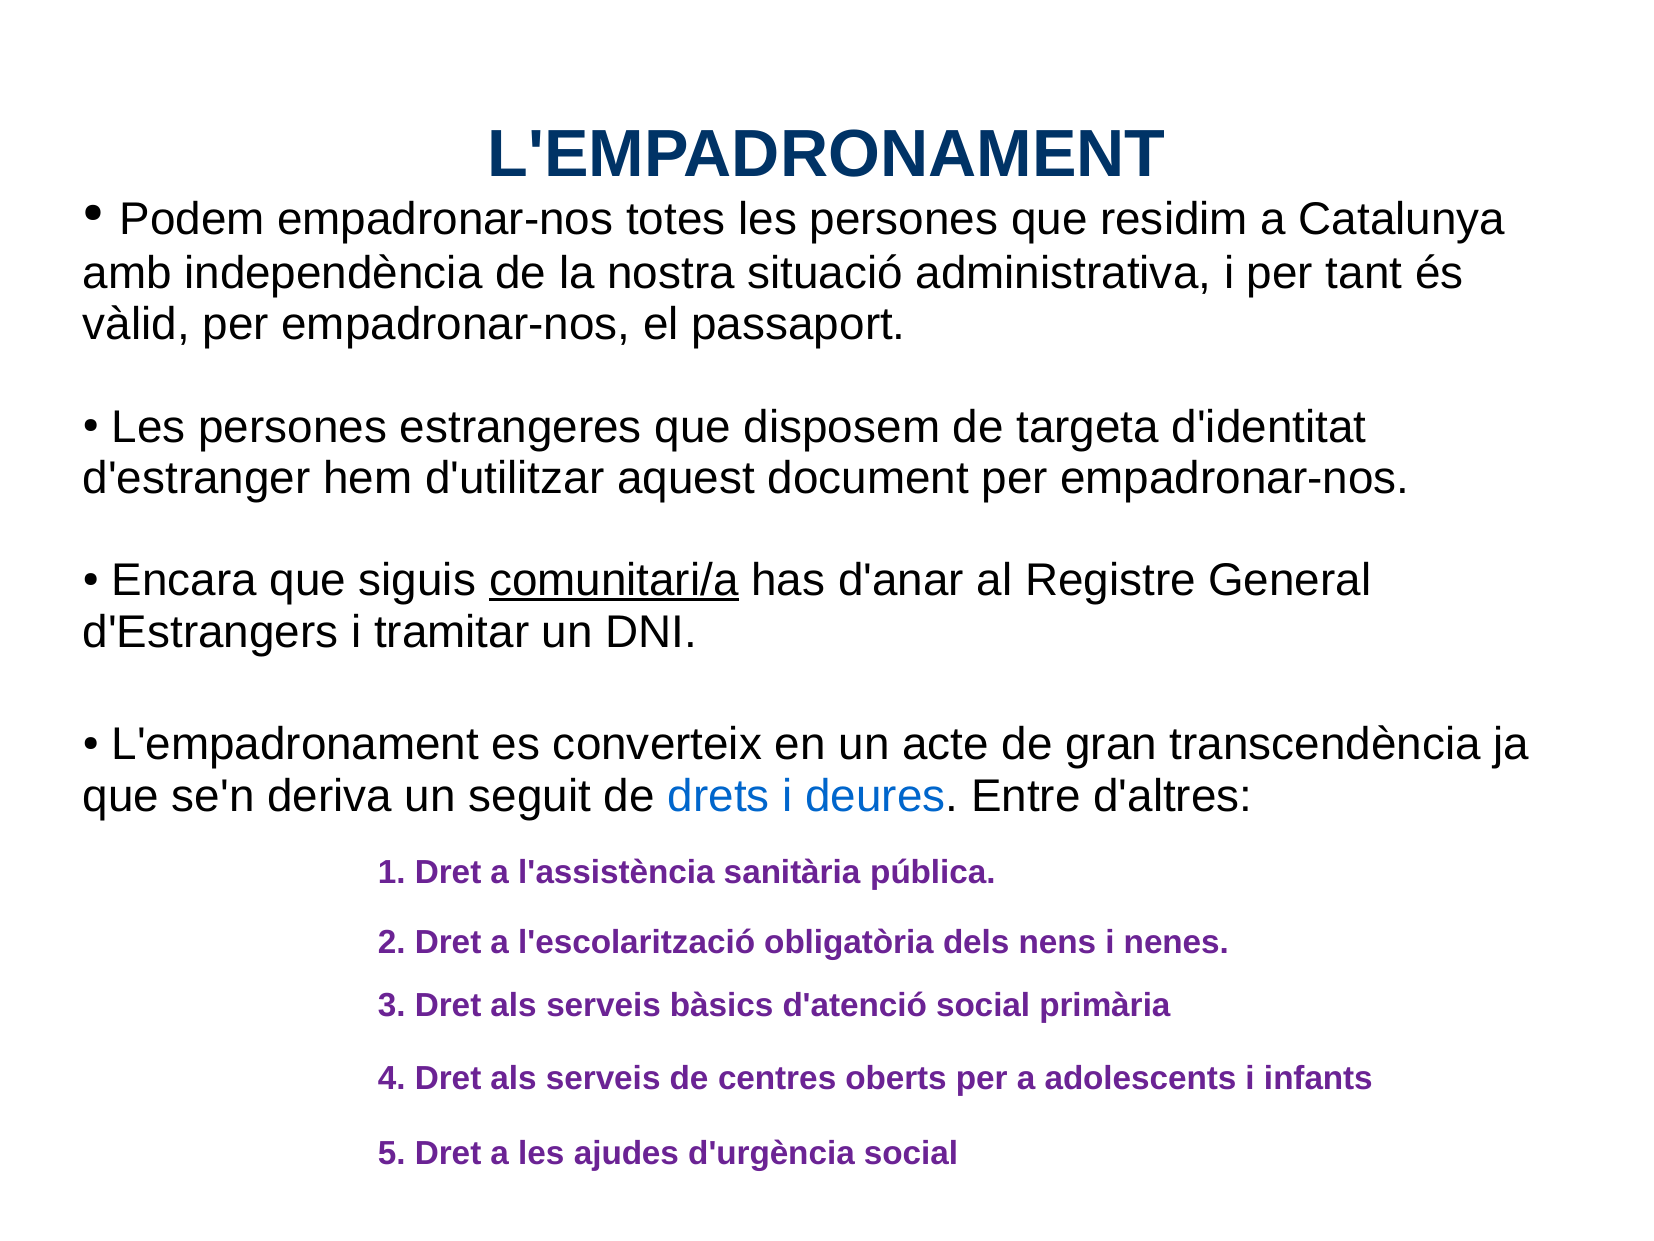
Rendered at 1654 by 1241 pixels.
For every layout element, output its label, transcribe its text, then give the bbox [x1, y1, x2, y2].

title L'EMPADRONAMENT [82, 56, 1571, 180]
subtitle Podem empadronar-nos totes les persones que residim a Catalunya amb independència de la nostra situació administrativa, i per tant és vàlid, per empadronar-nos, el passaport. Les persones estrangeres que disposem de targeta d'identitat d'estranger hem d'utilitzar aquest document per empadronar-nos. Encara que siguis comunitari/a has d'anar al Registre General d'Estrangers i tramitar un DNI. L'empadronament es converteix en un acte de gran transcendència ja que se'n deriva un seguit de drets i deures. Entre d'altres: 1. Dret a l'assistència sanitària pública. 2. Dret a l'escolarització obligatòria dels nens i nenes. 3. Dret als serveis bàsics d'atenció social primària 4. Dret als serveis de centres oberts per a adolescents i infants 5. Dret a les ajudes d'urgència social [82, 180, 1571, 1173]
